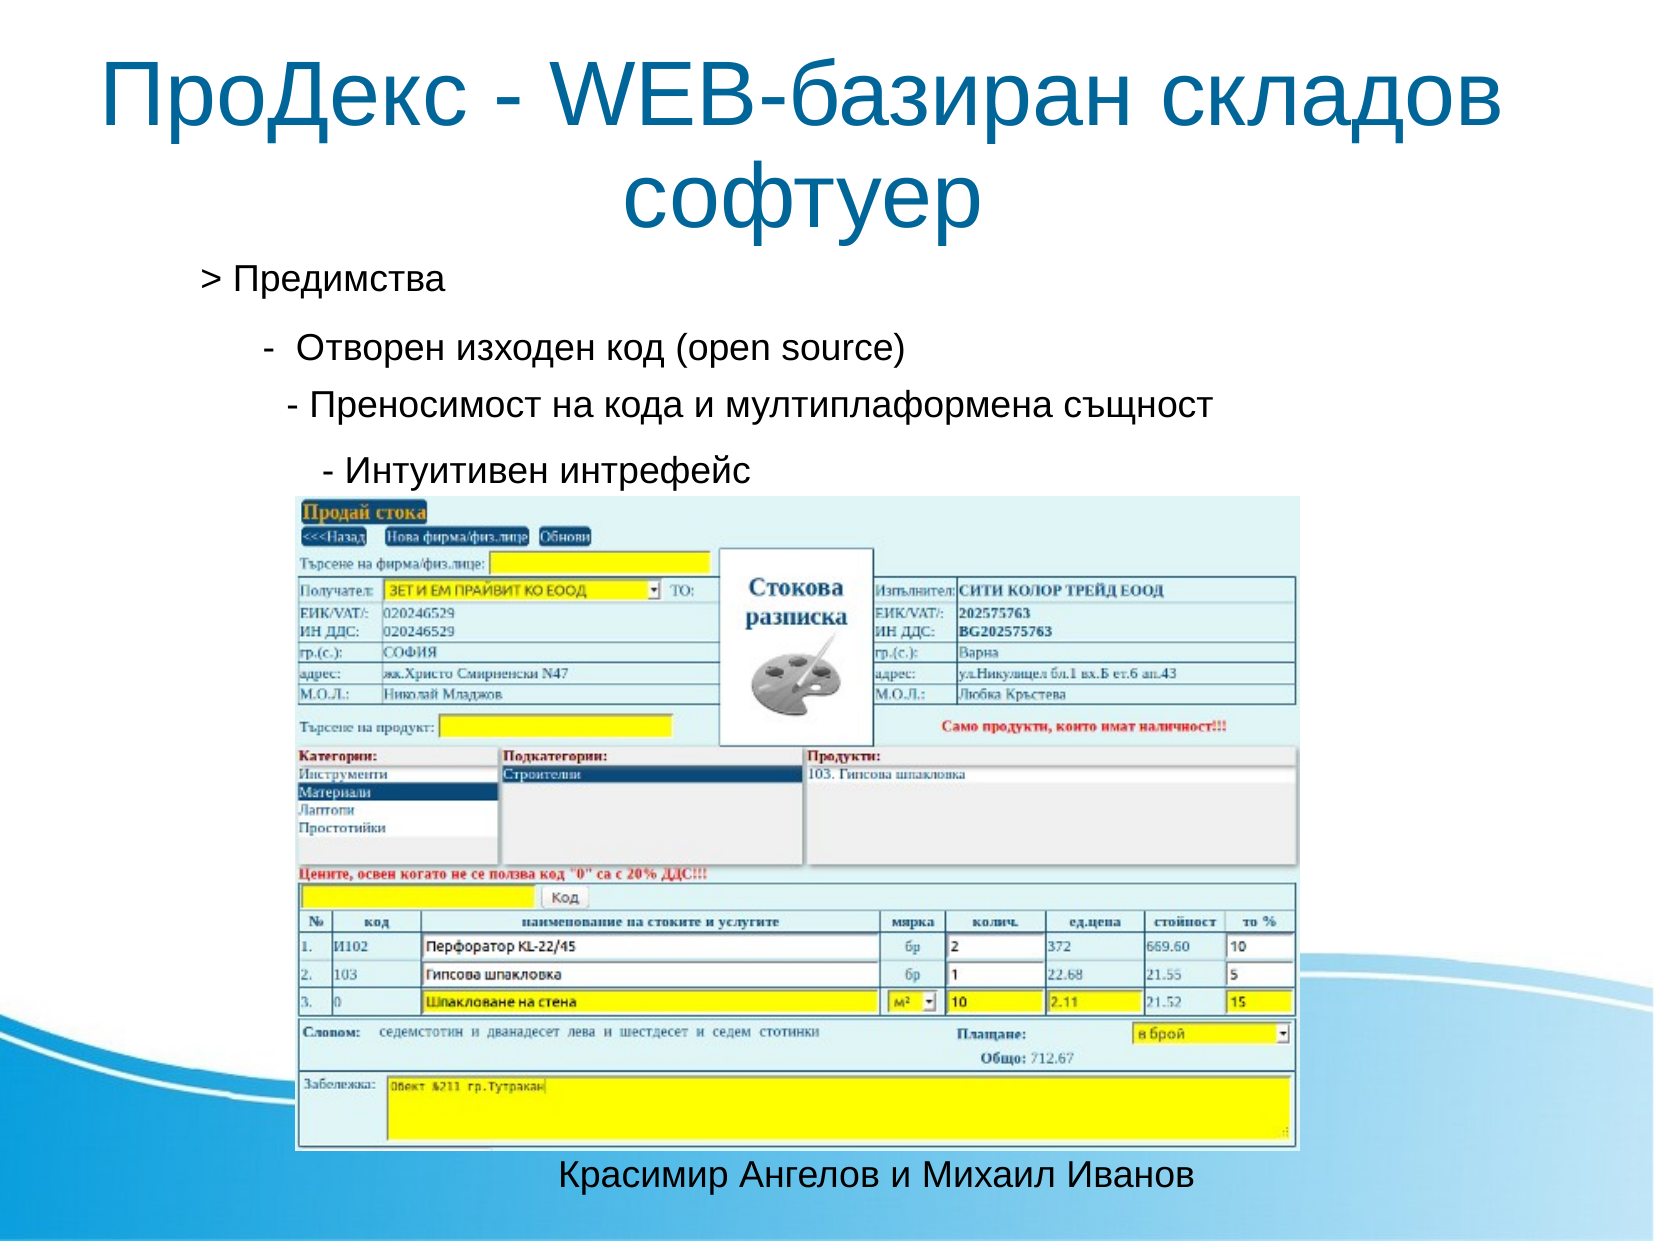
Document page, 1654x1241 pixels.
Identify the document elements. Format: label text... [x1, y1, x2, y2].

text_box - Интуитивен интрефейс [307, 442, 767, 496]
title ПроДекс - WEB-базиран складов софтуер [59, 40, 1548, 249]
text_box - Преносимост на кода и мултиплаформена същност [271, 375, 1252, 433]
picture [0, 496, 1654, 1241]
text_box Красимир Ангелов и Михаил Иванов [543, 1151, 1211, 1203]
text_box > Предимства [185, 250, 461, 308]
text_box - Отворен изходен код (open source) [248, 318, 1453, 376]
